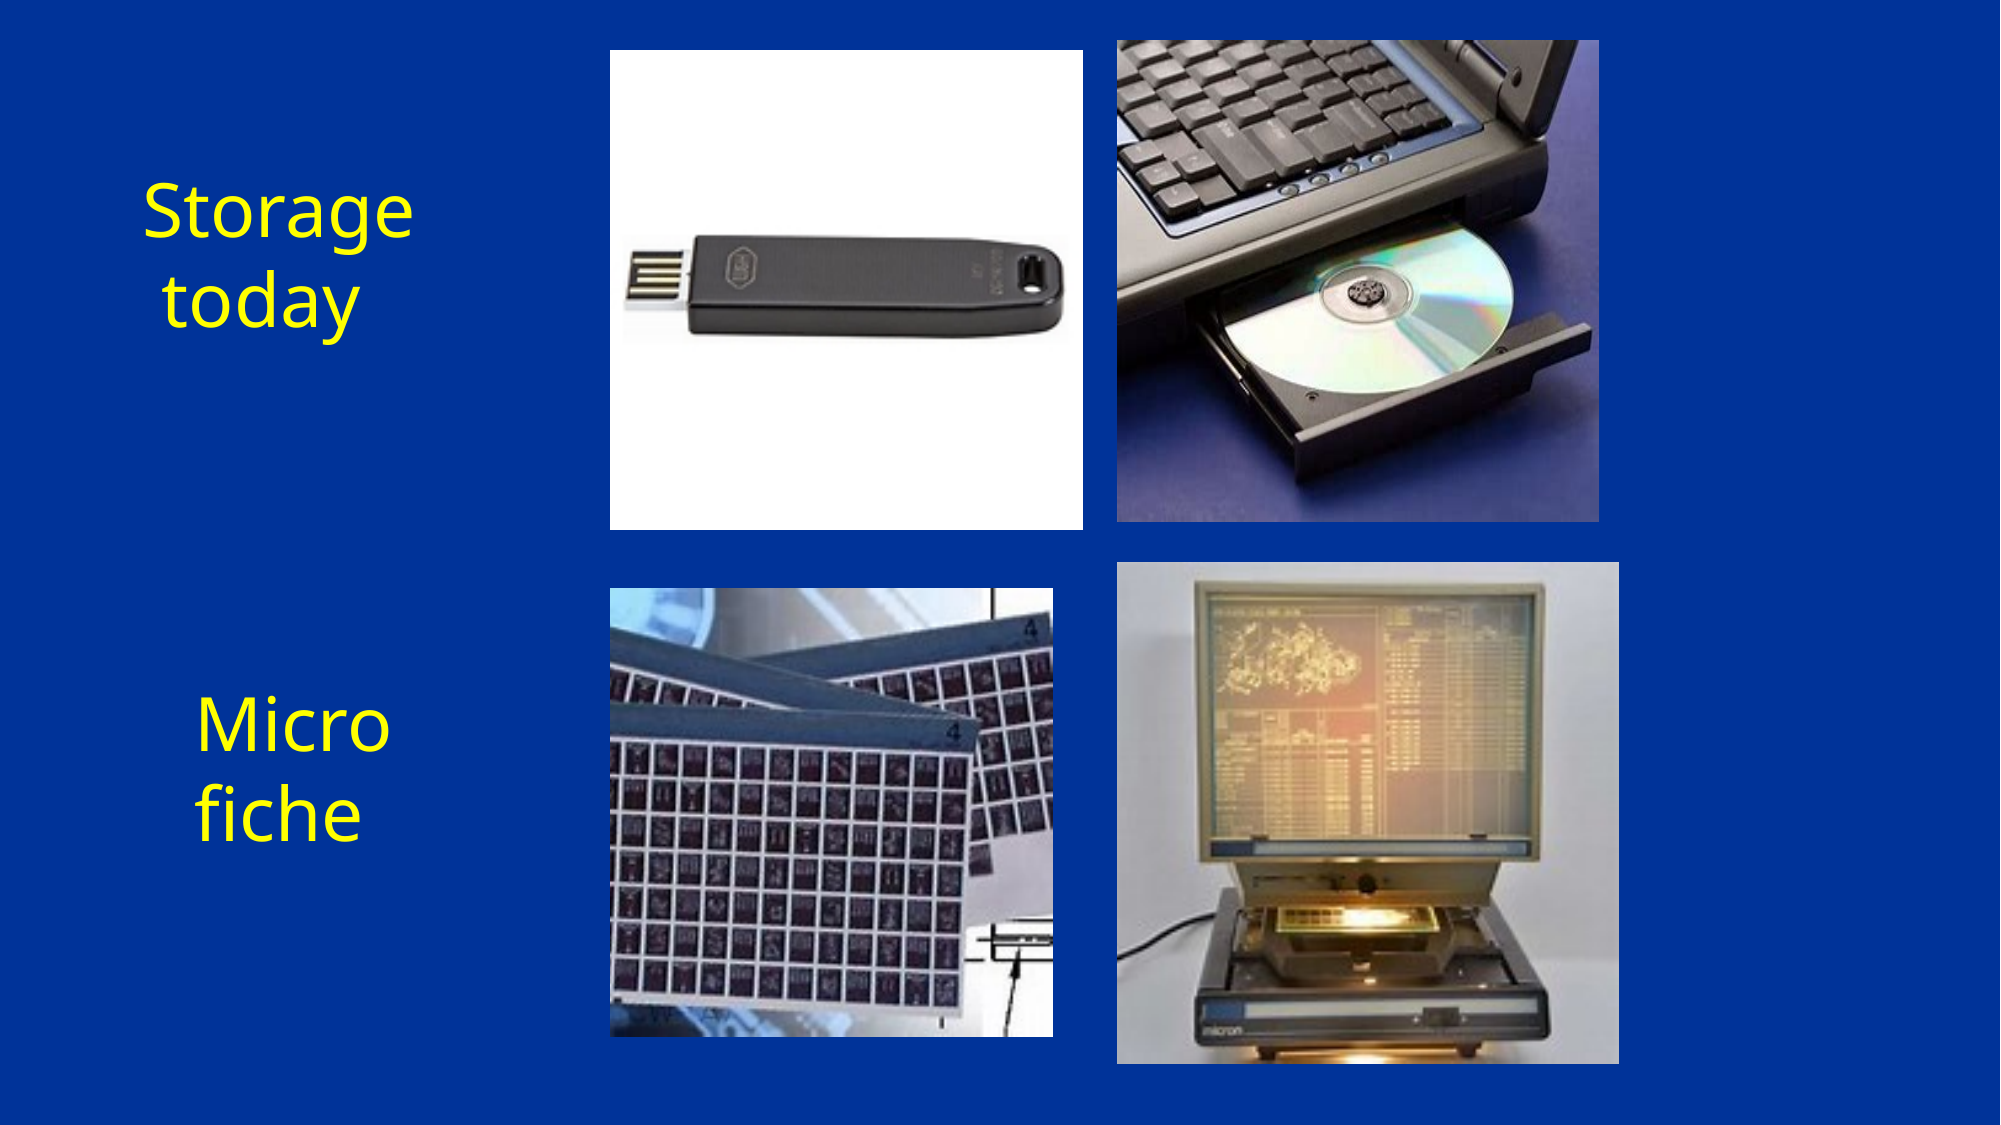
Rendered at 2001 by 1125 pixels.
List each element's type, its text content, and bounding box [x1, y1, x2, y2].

picture [1117, 562, 1619, 1064]
text_box Micro fiche [179, 669, 437, 867]
picture [610, 50, 1083, 531]
picture [1117, 40, 1599, 522]
picture [610, 588, 1053, 1037]
text_box Storage today [127, 155, 496, 353]
